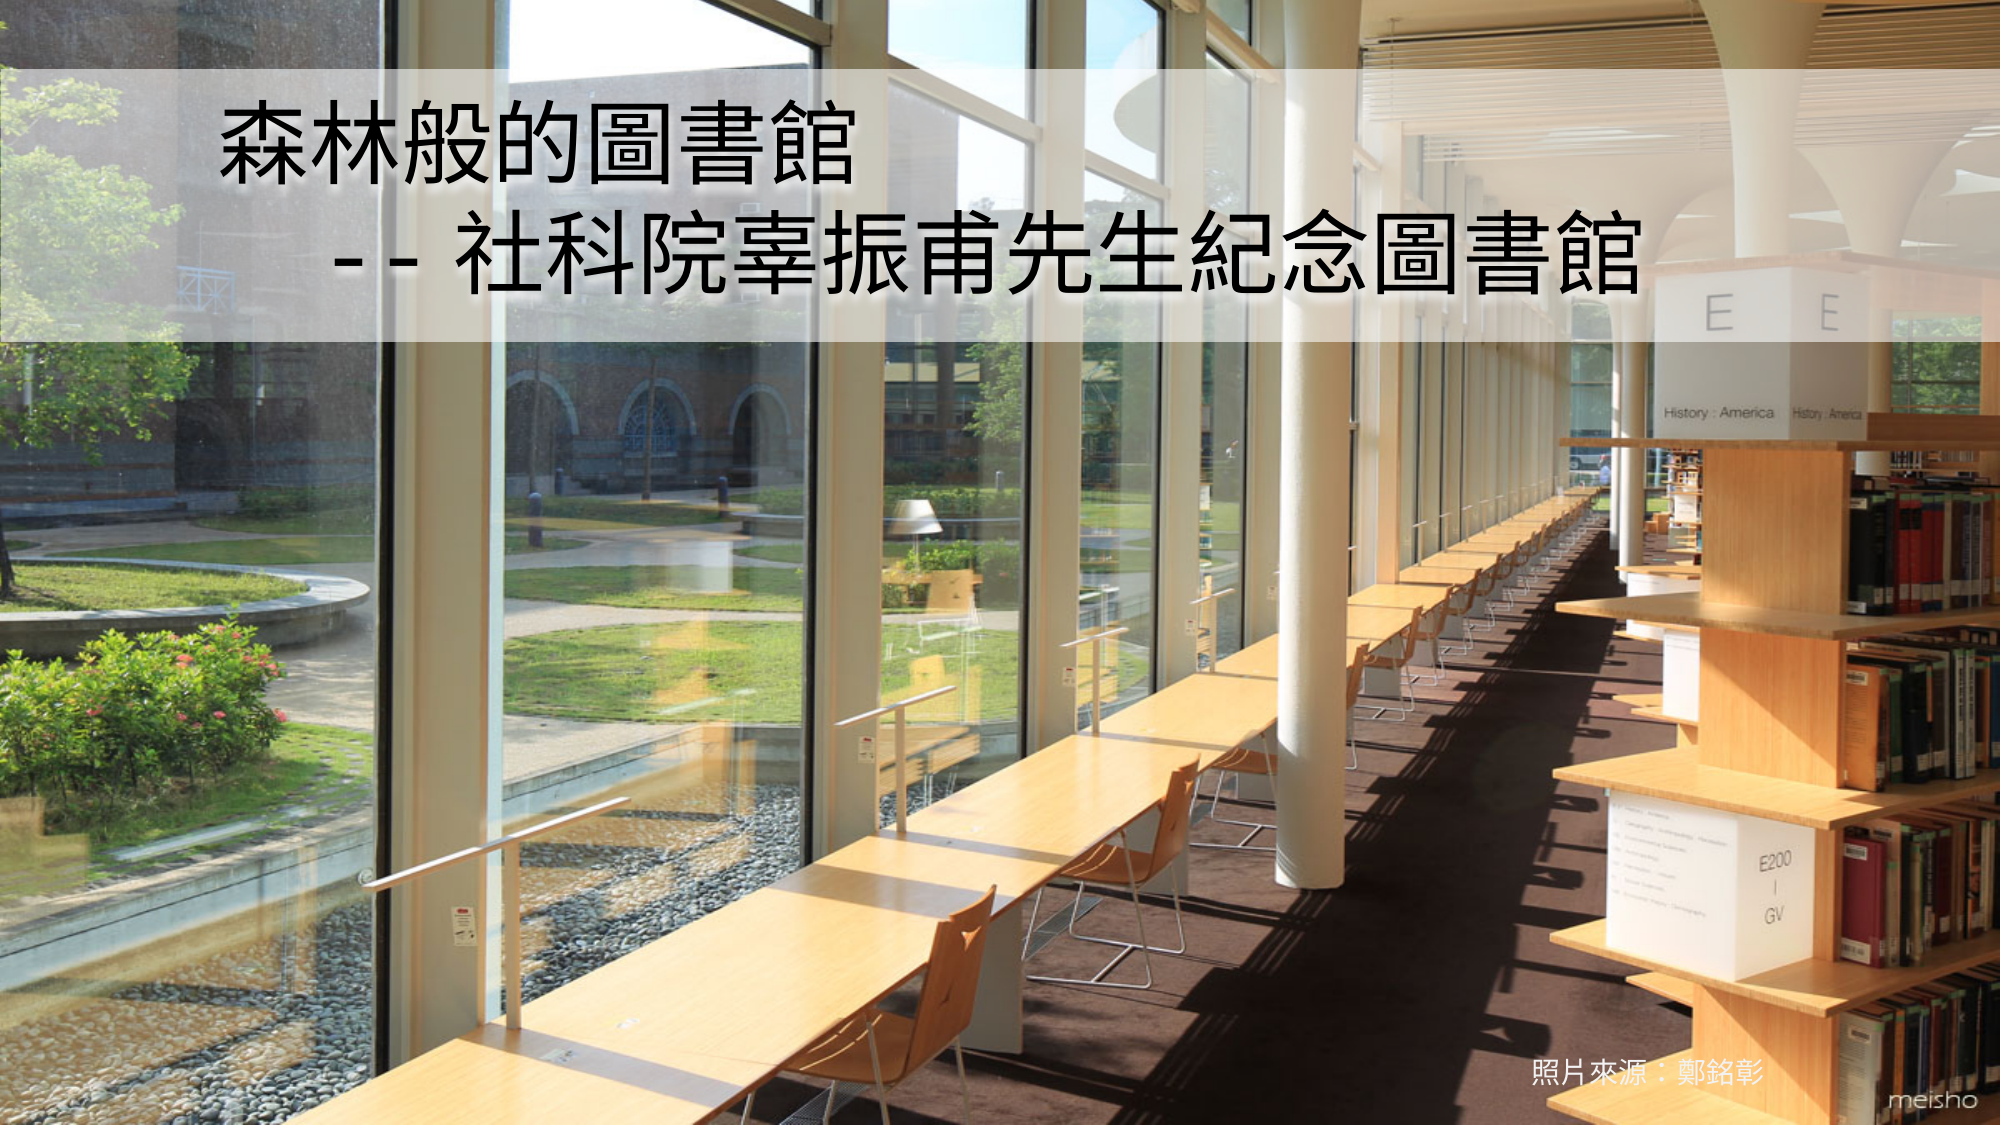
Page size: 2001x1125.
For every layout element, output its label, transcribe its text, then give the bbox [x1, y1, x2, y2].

picture [0, 0, 2000, 69]
text_box 照片來源：鄭銘彰 [1515, 1046, 1780, 1097]
title 森林般的圖書館 --社科院辜振甫先生紀念圖書館 [202, 72, 1908, 314]
picture [0, 342, 2000, 1125]
text_box [0, 69, 2000, 342]
